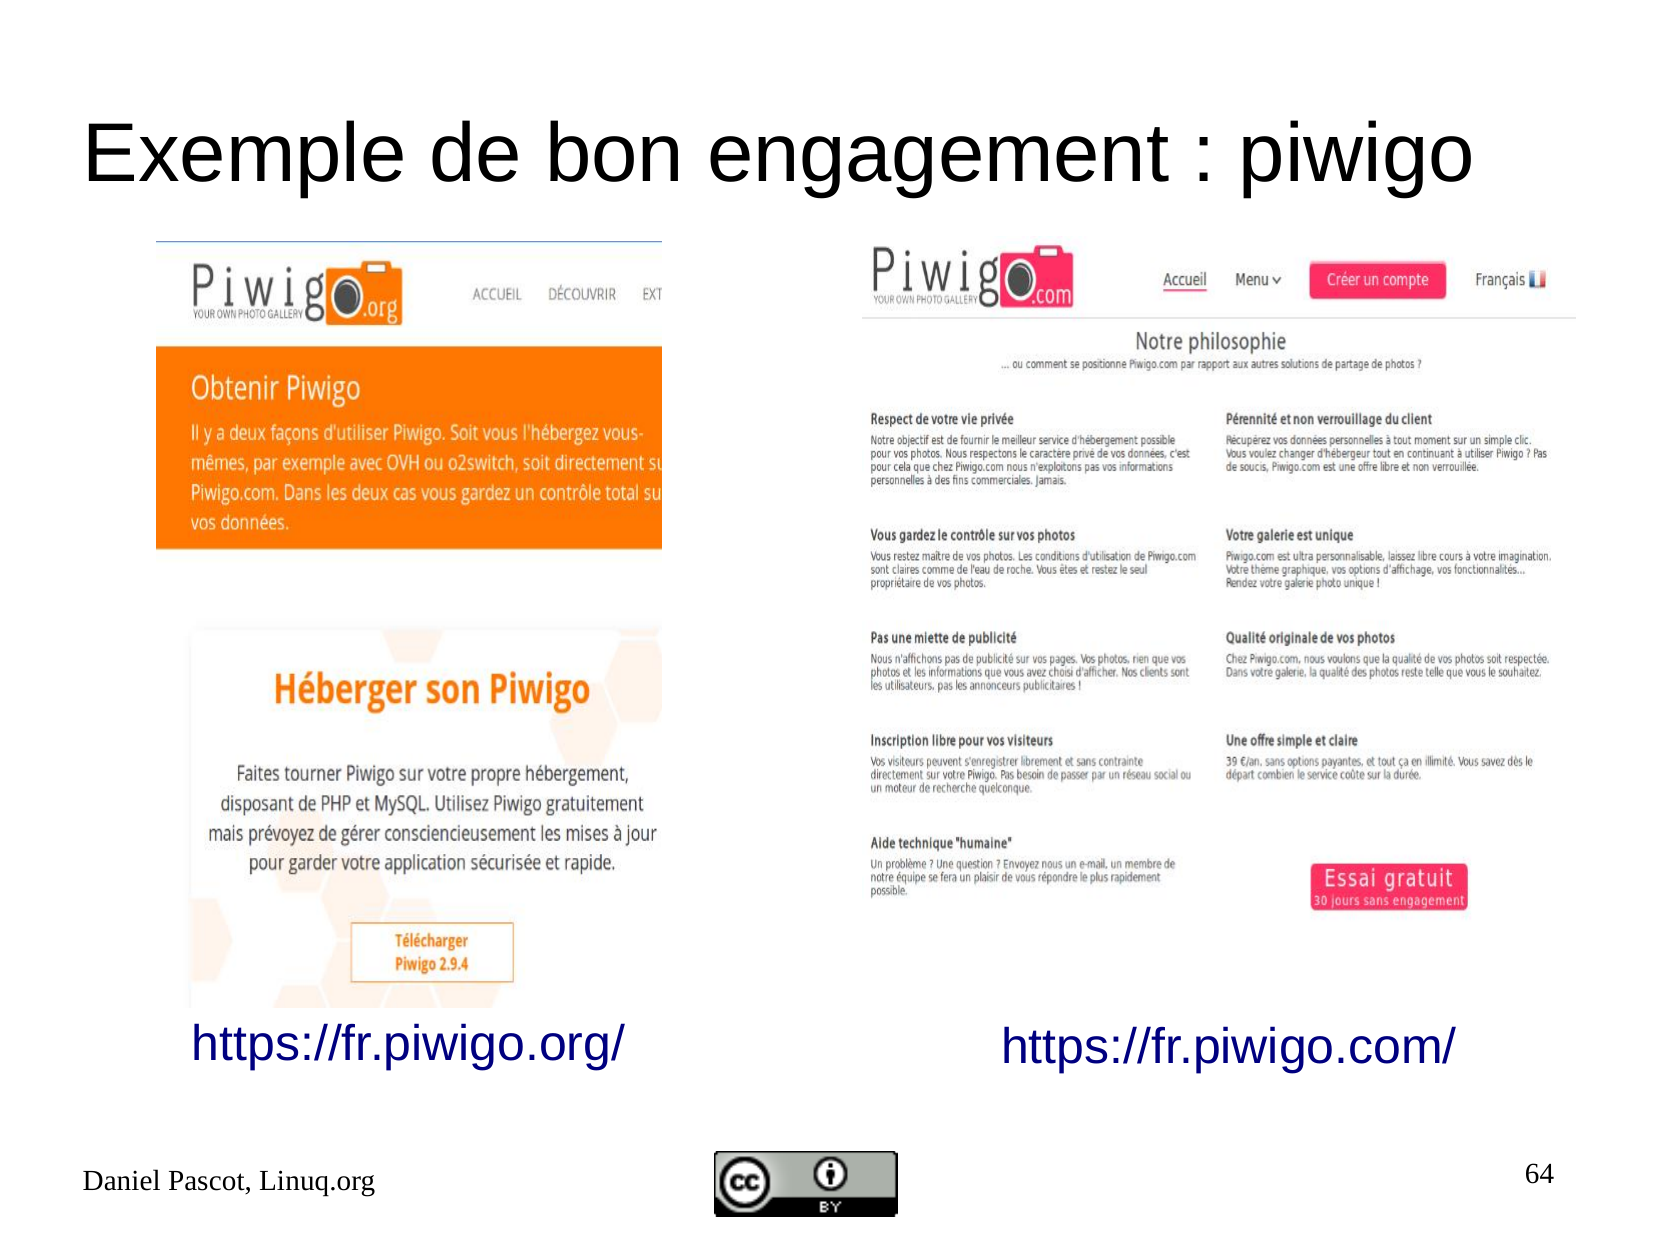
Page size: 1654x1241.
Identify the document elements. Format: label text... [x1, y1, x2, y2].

picture [156, 241, 662, 1008]
text_box https://fr.piwigo.org/ [177, 1007, 697, 1084]
picture [714, 1151, 898, 1217]
text_box https://fr.piwigo.com/ [986, 1010, 1501, 1087]
picture [862, 236, 1576, 956]
title Exemple de bon engagement : piwigo [82, 49, 1571, 257]
